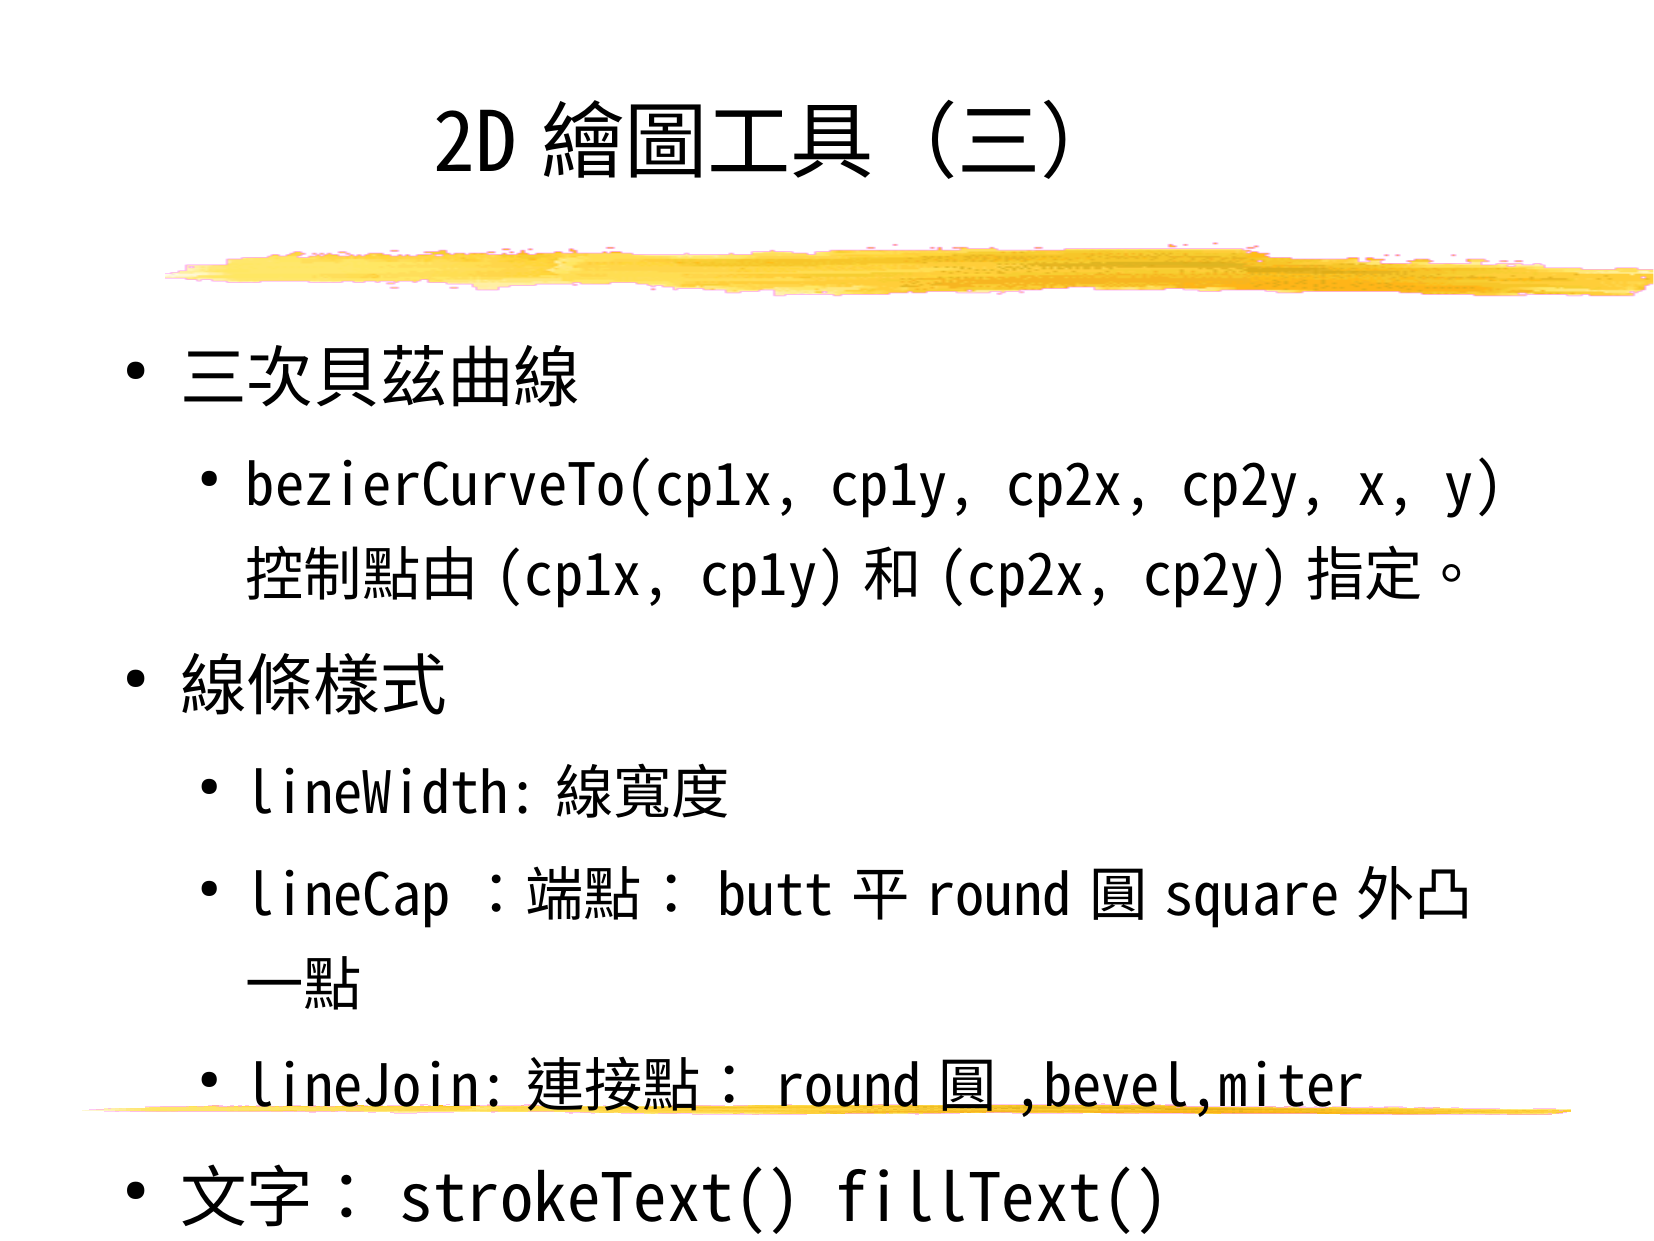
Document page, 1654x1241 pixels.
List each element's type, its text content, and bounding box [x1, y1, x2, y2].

picture [165, 237, 1654, 308]
list 三次貝茲曲線 bezierCurveTo(cp1x, cp1y, cp2x, cp2y, x, y)控制點由(cp1x, cp1y)和(cp2x, cp2y)指定。 線條樣式 lineWidth:線寬度 lineCap：端點：butt平round圓square外凸一點 lineJoin:連接點：round圓,bevel,miter 文字：strokeText() fillText() [124, 318, 1530, 1198]
title 2D繪圖工具（三） [76, 28, 1482, 235]
picture [1530, 1102, 1571, 1117]
picture [82, 1102, 124, 1117]
